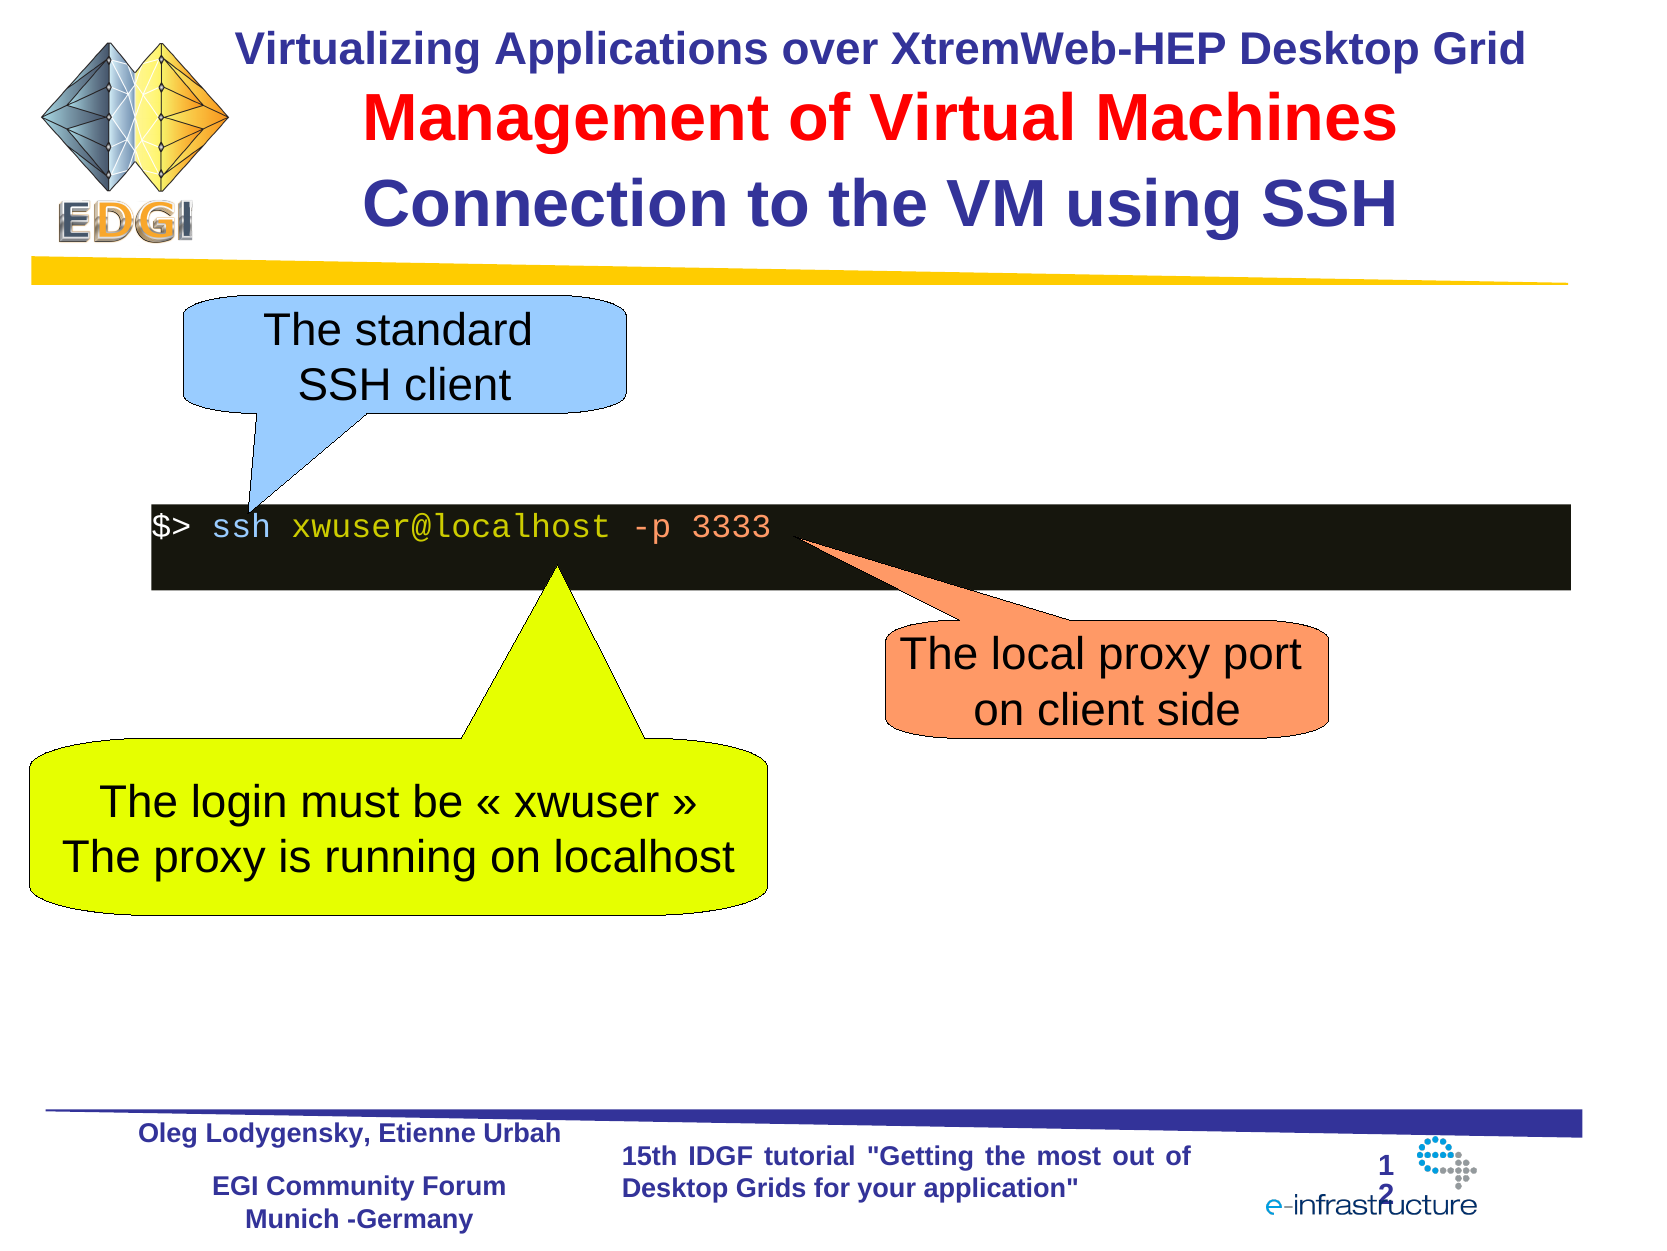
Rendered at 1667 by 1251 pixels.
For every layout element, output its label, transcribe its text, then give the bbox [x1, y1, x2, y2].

text_box The login must be « xwuser » The proxy is running on localhost [29, 564, 768, 916]
picture [1266, 1136, 1477, 1215]
text_box $> ssh xwuser@localhost -p 3333 [151, 504, 1571, 591]
text_box The local proxy port on client side [793, 536, 1329, 739]
text_box Virtualizing Applications over XtremWeb-HEP Desktop Grid Management of Virtual Machines Connection to the VM using SSH [227, 16, 1536, 242]
text_box The standard SSH client [183, 295, 627, 514]
picture [31, 37, 238, 249]
